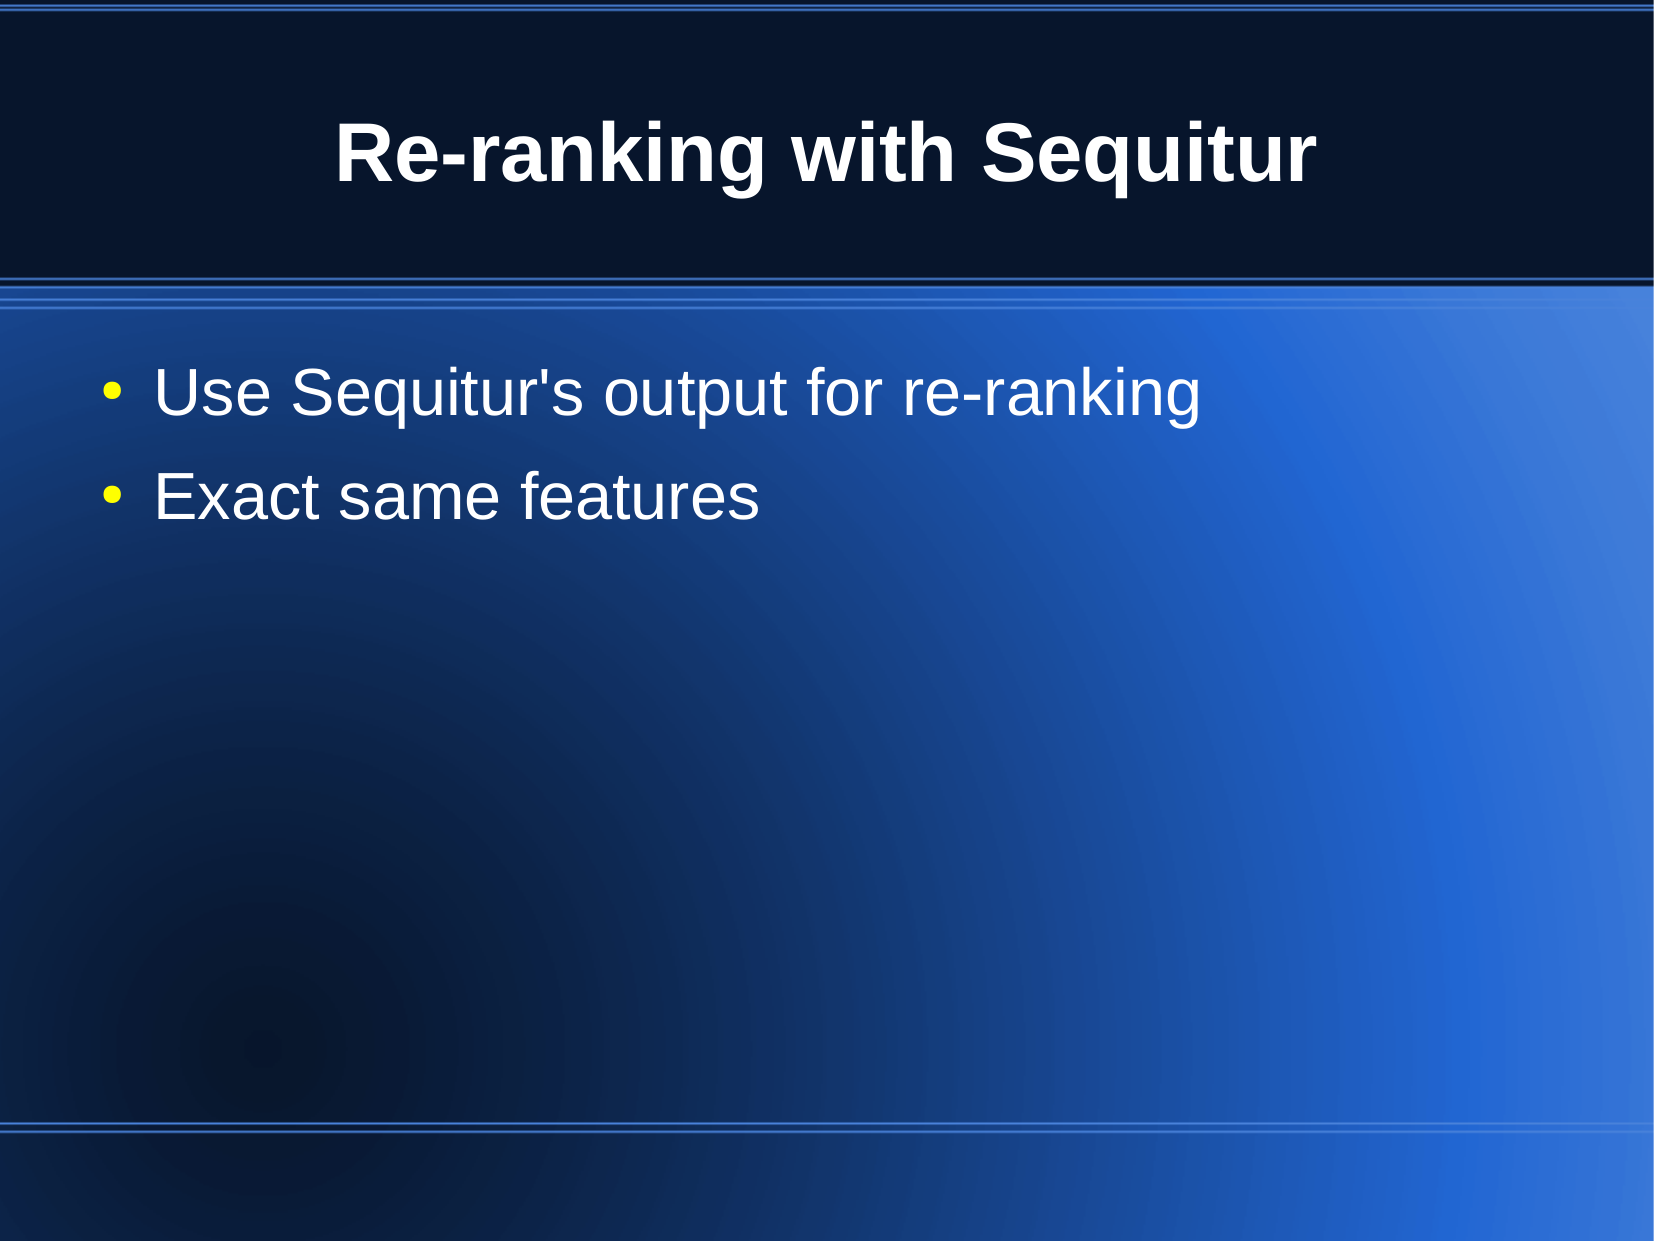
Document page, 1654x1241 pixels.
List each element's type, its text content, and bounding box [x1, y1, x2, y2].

picture [0, 0, 1654, 1241]
list Use Sequitur's output for re-ranking Exact same features [82, 355, 1571, 1159]
title Re-ranking with Sequitur [82, 49, 1571, 257]
